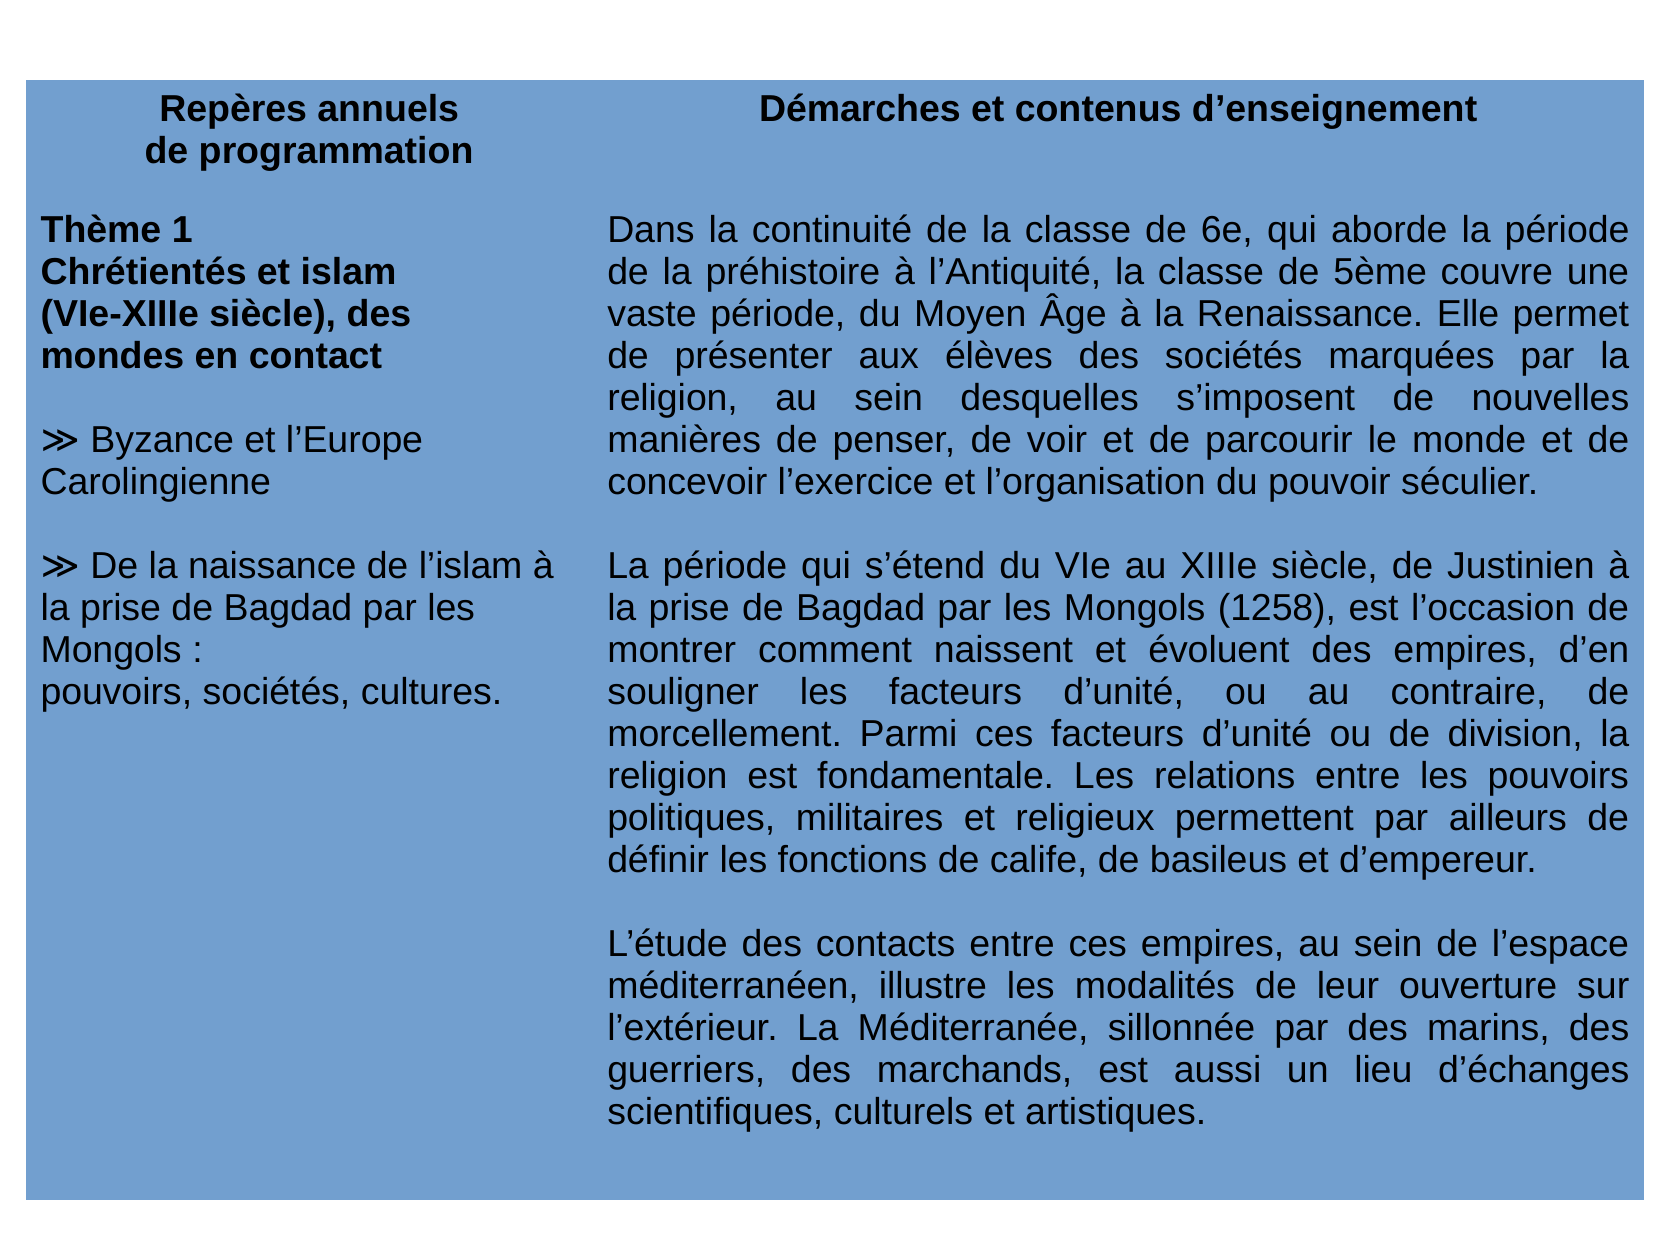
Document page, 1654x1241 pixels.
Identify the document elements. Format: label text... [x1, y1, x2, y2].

table_header Repères annuels de programmation [26, 80, 593, 201]
table_header Démarches et contenus d’enseignement [593, 80, 1644, 201]
table_cell Thème 1 Chrétientés et islam (VIe-XIIIe siècle), des mondes en contact ≫ Byzance et l’Europe Carolingienne ≫ De la naissance de l’islam à la prise de Bagdad par les Mongols : pouvoirs, sociétés, cultures. [26, 201, 593, 1200]
table_cell Dans la continuité de la classe de 6e, qui aborde la période de la préhistoire à l’Antiquité, la classe de 5ème couvre une vaste période, du Moyen Âge à la Renaissance. Elle permet de présenter aux élèves des sociétés marquées par la religion, au sein desquelles s’imposent de nouvelles manières de penser, de voir et de parcourir le monde et de concevoir l’exercice et l’organisation du pouvoir séculier. La période qui s’étend du VIe au XIIIe siècle, de Justinien à la prise de Bagdad par les Mongols (1258), est l’occasion de montrer comment naissent et évoluent des empires, d’en souligner les facteurs d’unité, ou au contraire, de morcellement. Parmi ces facteurs d’unité ou de division, la religion est fondamentale. Les relations entre les pouvoirs politiques, militaires et religieux permettent par ailleurs de définir les fonctions de calife, de basileus et d’empereur. L’étude des contacts entre ces empires, au sein de l’espace méditerranéen, illustre les modalités de leur ouverture sur l’extérieur. La Méditerranée, sillonnée par des marins, des guerriers, des marchands, est aussi un lieu d’échanges scientifiques, culturels et artistiques. [593, 201, 1644, 1200]
